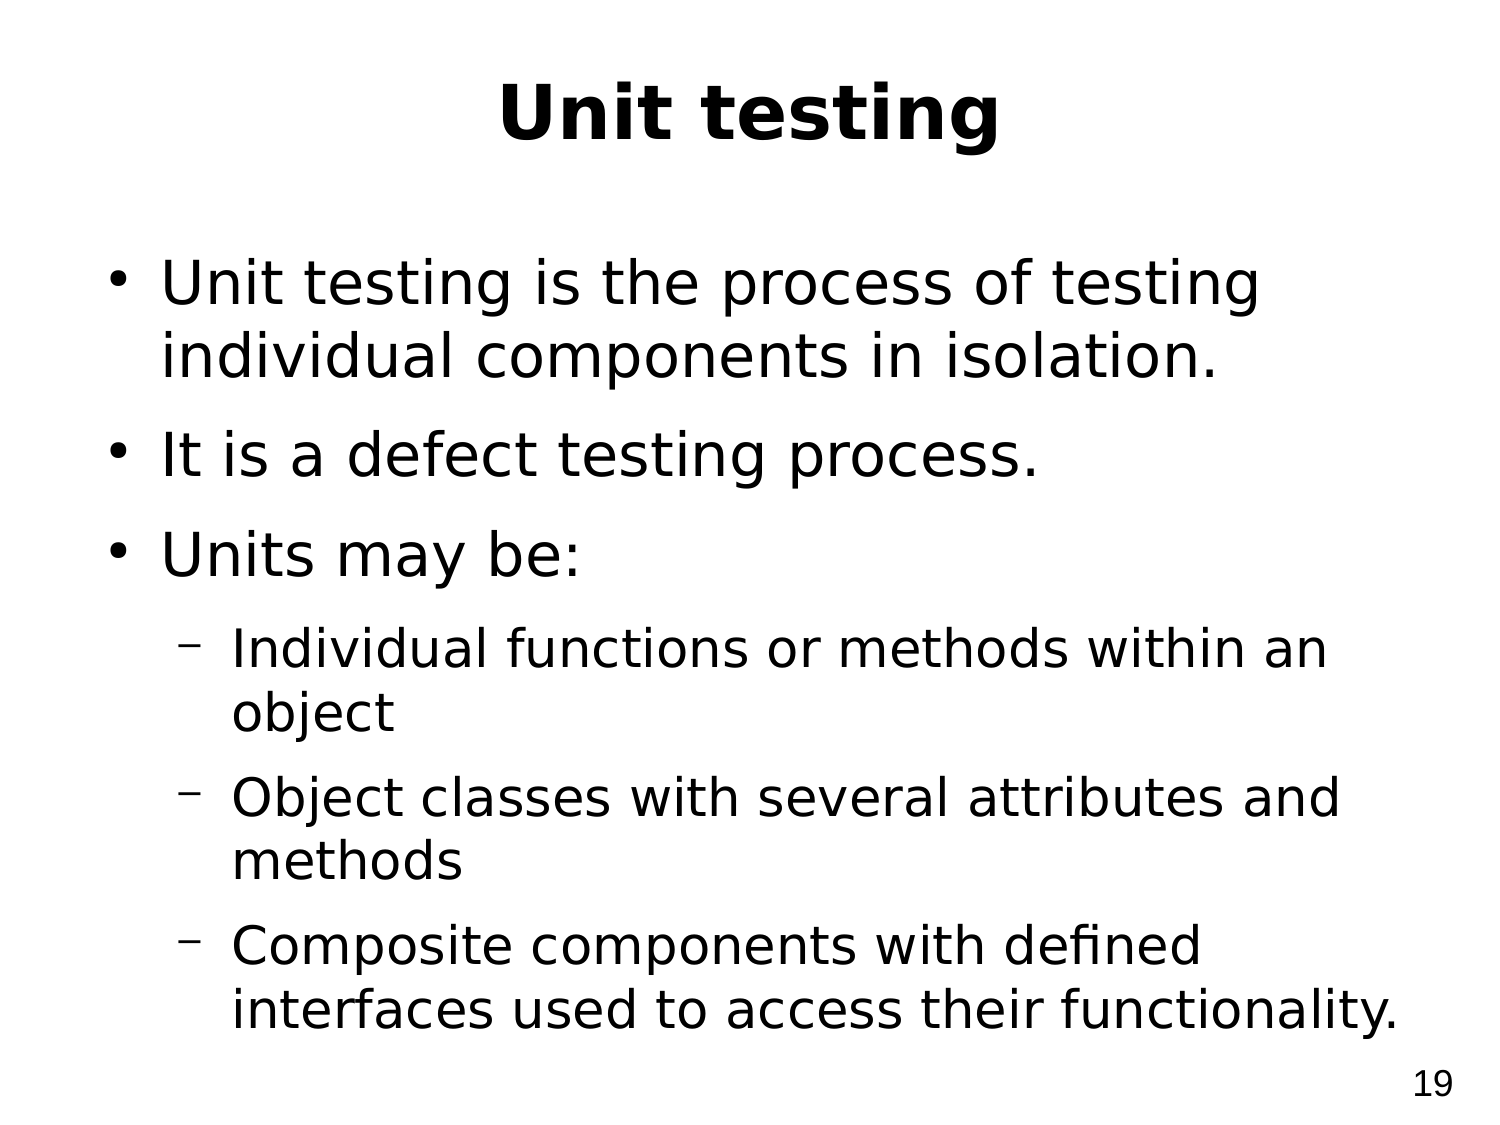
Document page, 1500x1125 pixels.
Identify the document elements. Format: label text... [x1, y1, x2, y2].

list Unit testing is the process of testing individual components in isolation. It is a defect testing process. Units may be: Individual functions or methods within an object Object classes with several attributes and methods Composite components with defined interfaces used to access their functionality. [75, 236, 1425, 1093]
title Unit testing [75, 56, 1425, 189]
